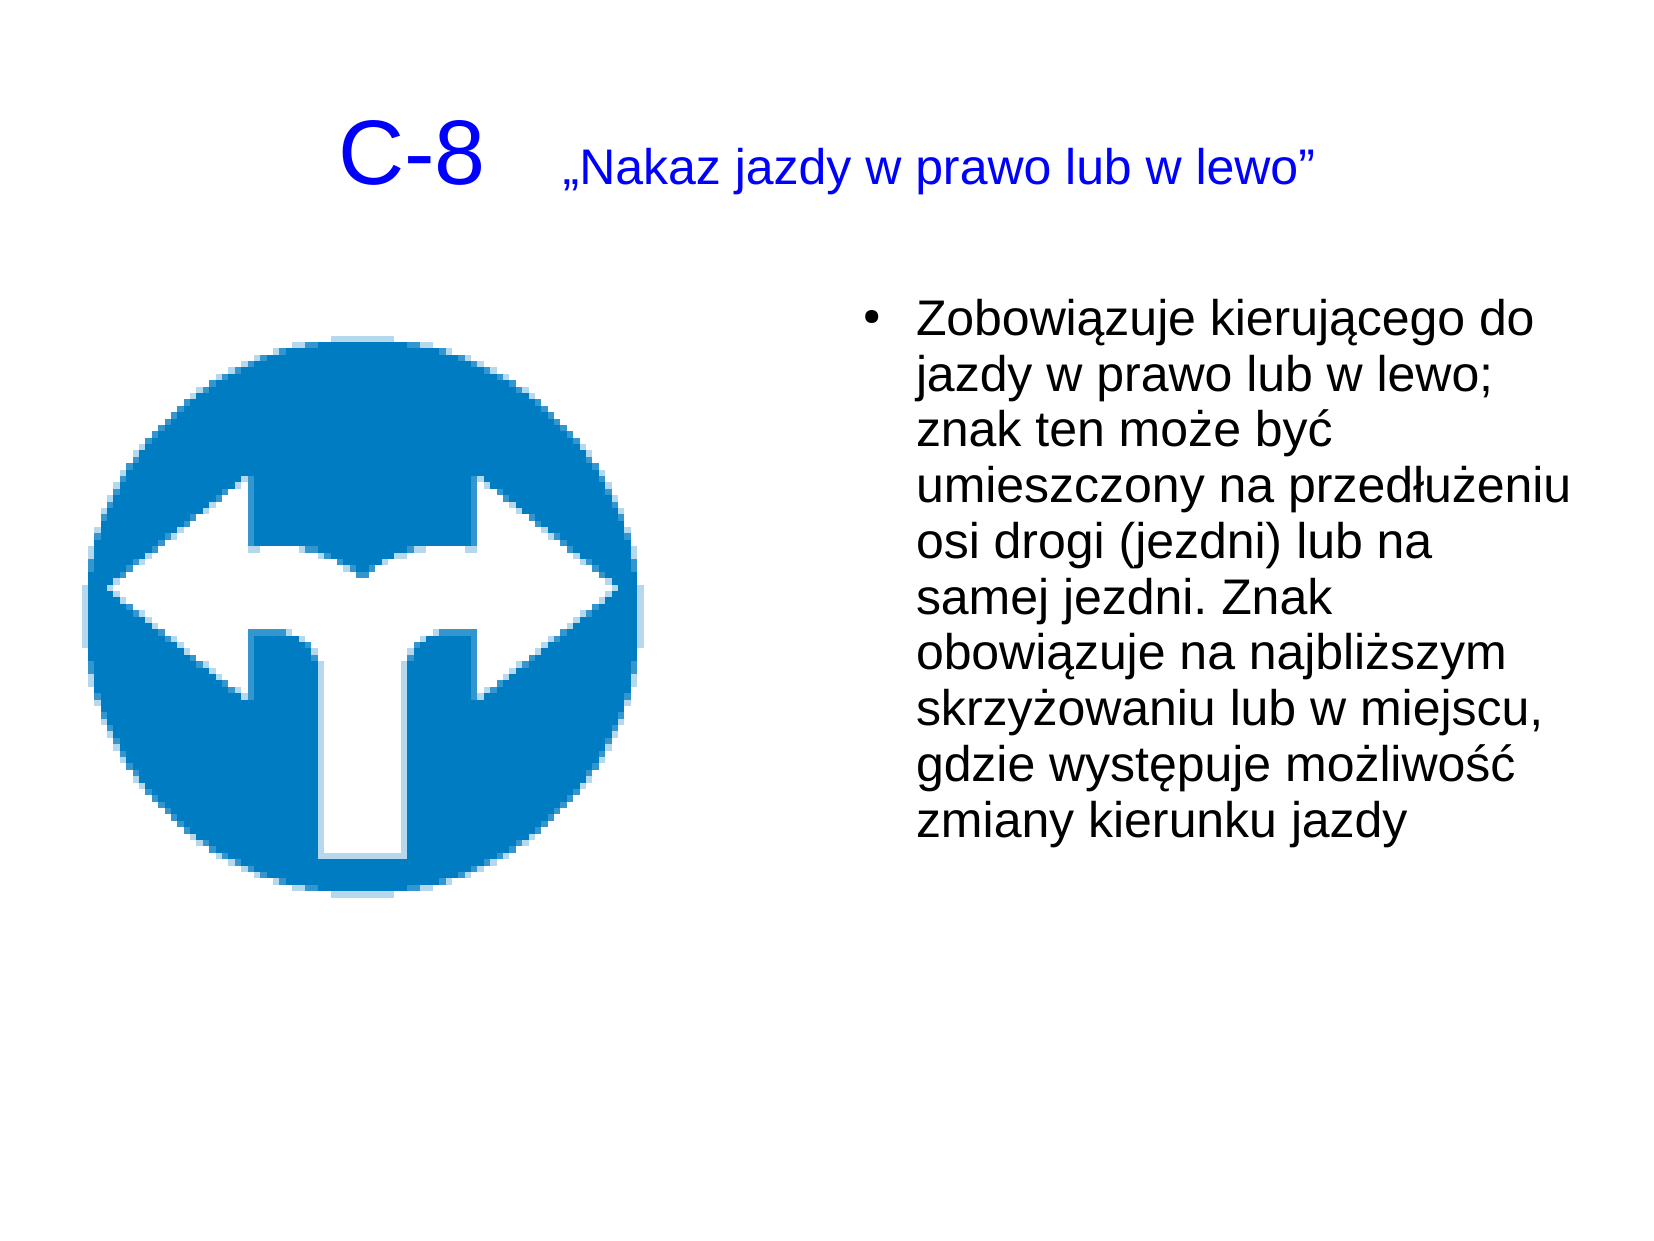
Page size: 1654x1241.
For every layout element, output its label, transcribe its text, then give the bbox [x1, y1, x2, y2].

picture [82, 336, 644, 898]
title C-8 „Nakaz jazdy w prawo lub w lewo” [82, 56, 1571, 250]
list Zobowiązuje kierującego do jazdy w prawo lub w lewo; znak ten może być umieszczony na przedłużeniu osi drogi (jezdni) lub na samej jezdni. Znak obowiązuje na najbliższym skrzyżowaniu lub w miejscu, gdzie występuje możliwość zmiany kierunku jazdy [845, 290, 1572, 1094]
